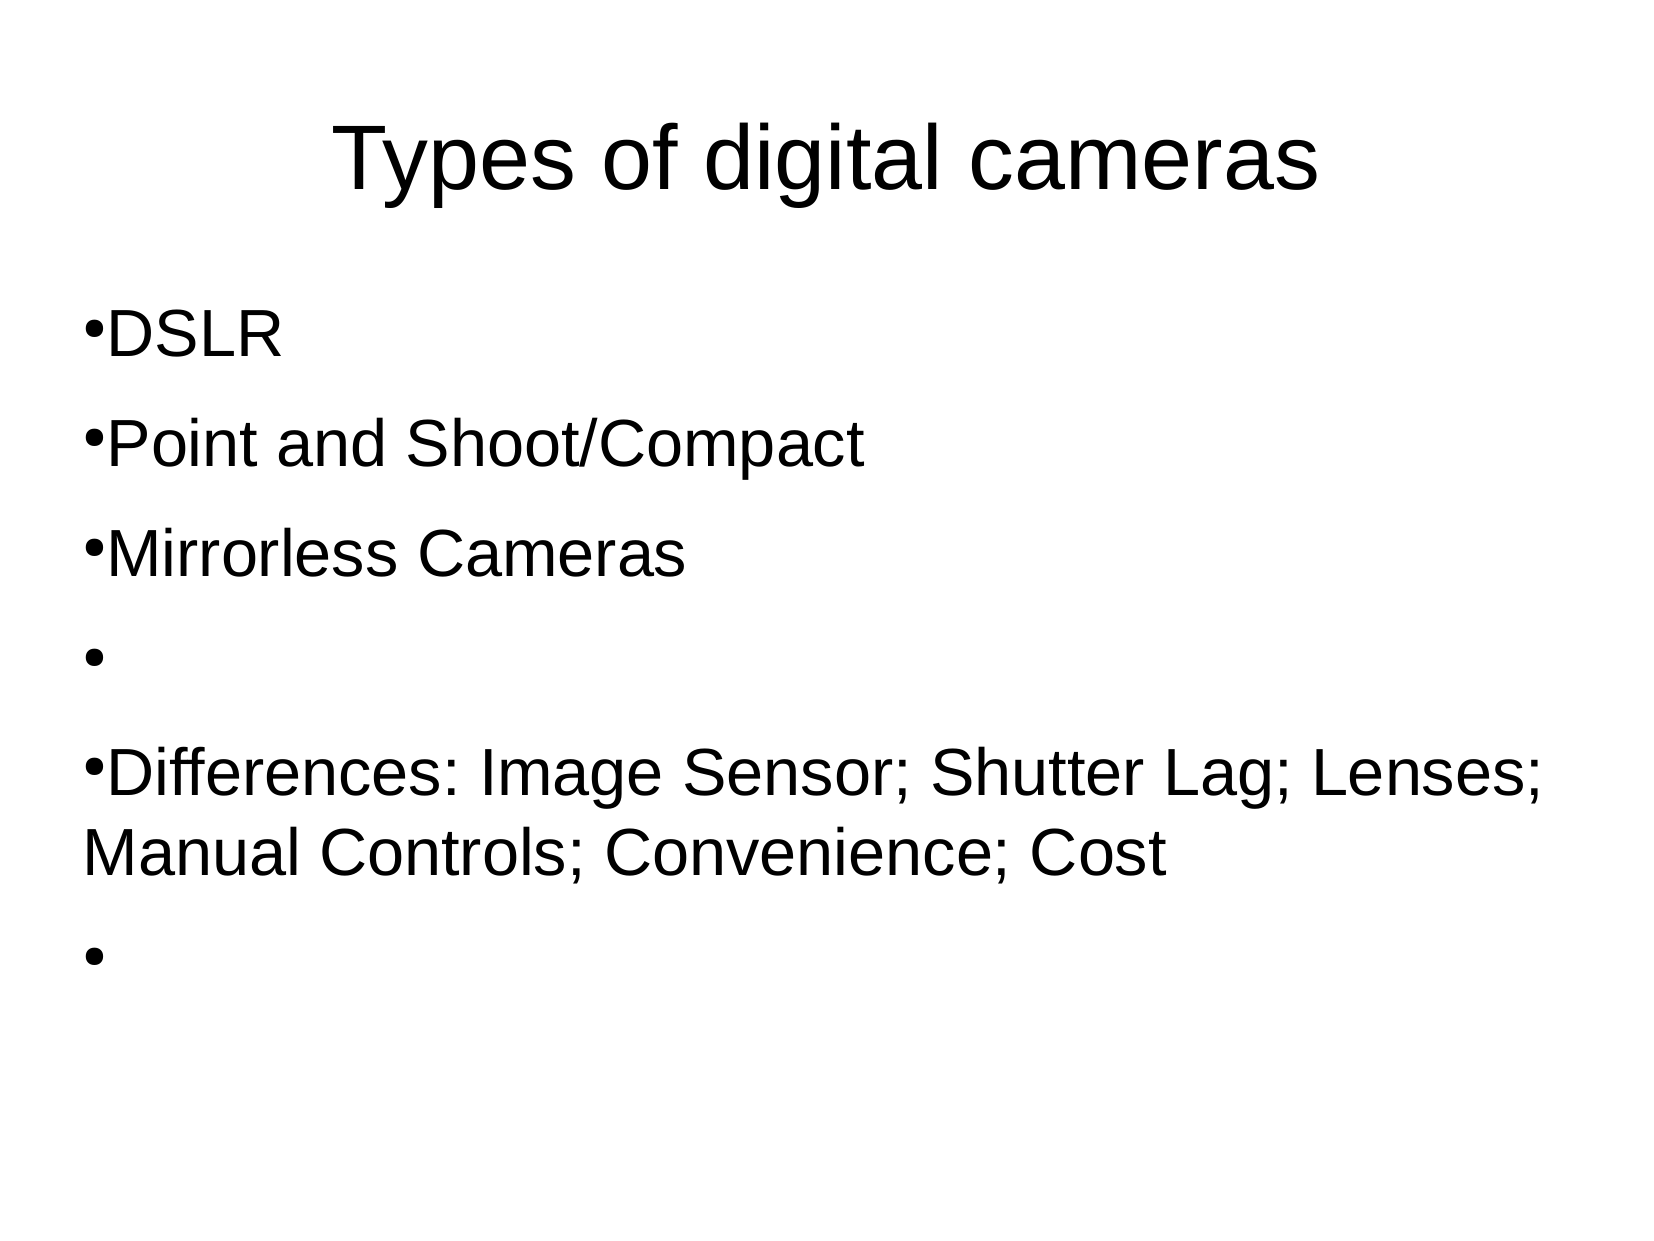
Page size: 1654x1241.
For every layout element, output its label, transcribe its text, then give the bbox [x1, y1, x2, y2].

list DSLR Point and Shoot/Compact Mirrorless Cameras Differences: Image Sensor; Shutter Lag; Lenses; Manual Controls; Convenience; Cost [82, 290, 1571, 1109]
title Types of digital cameras [82, 49, 1571, 257]
